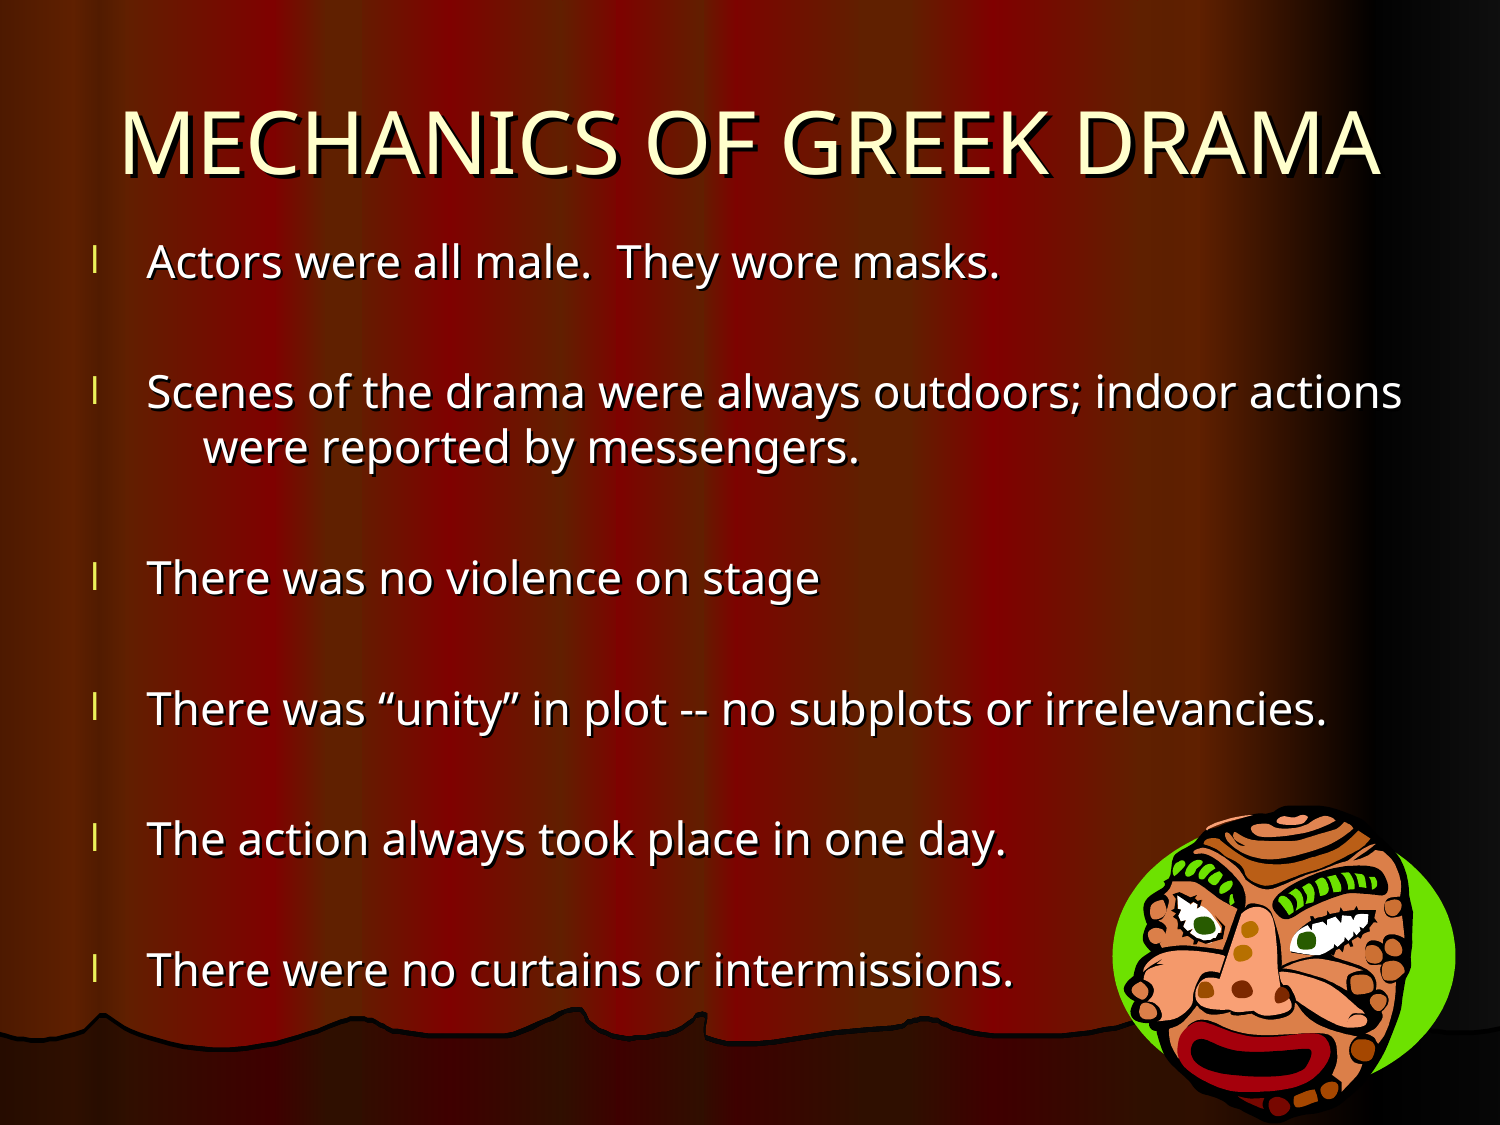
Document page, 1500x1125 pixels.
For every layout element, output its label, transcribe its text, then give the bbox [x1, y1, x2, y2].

picture [1112, 804, 1456, 1125]
list Actors were all male. They wore masks. Scenes of the drama were always outdoors; indoor actions were reported by messengers. There was no violence on stage There was “unity” in plot -- no subplots or irrelevancies. The action always took place in one day. There were no curtains or intermissions. [75, 233, 1426, 1006]
title MECHANICS OF GREEK DRAMA [75, 45, 1426, 233]
